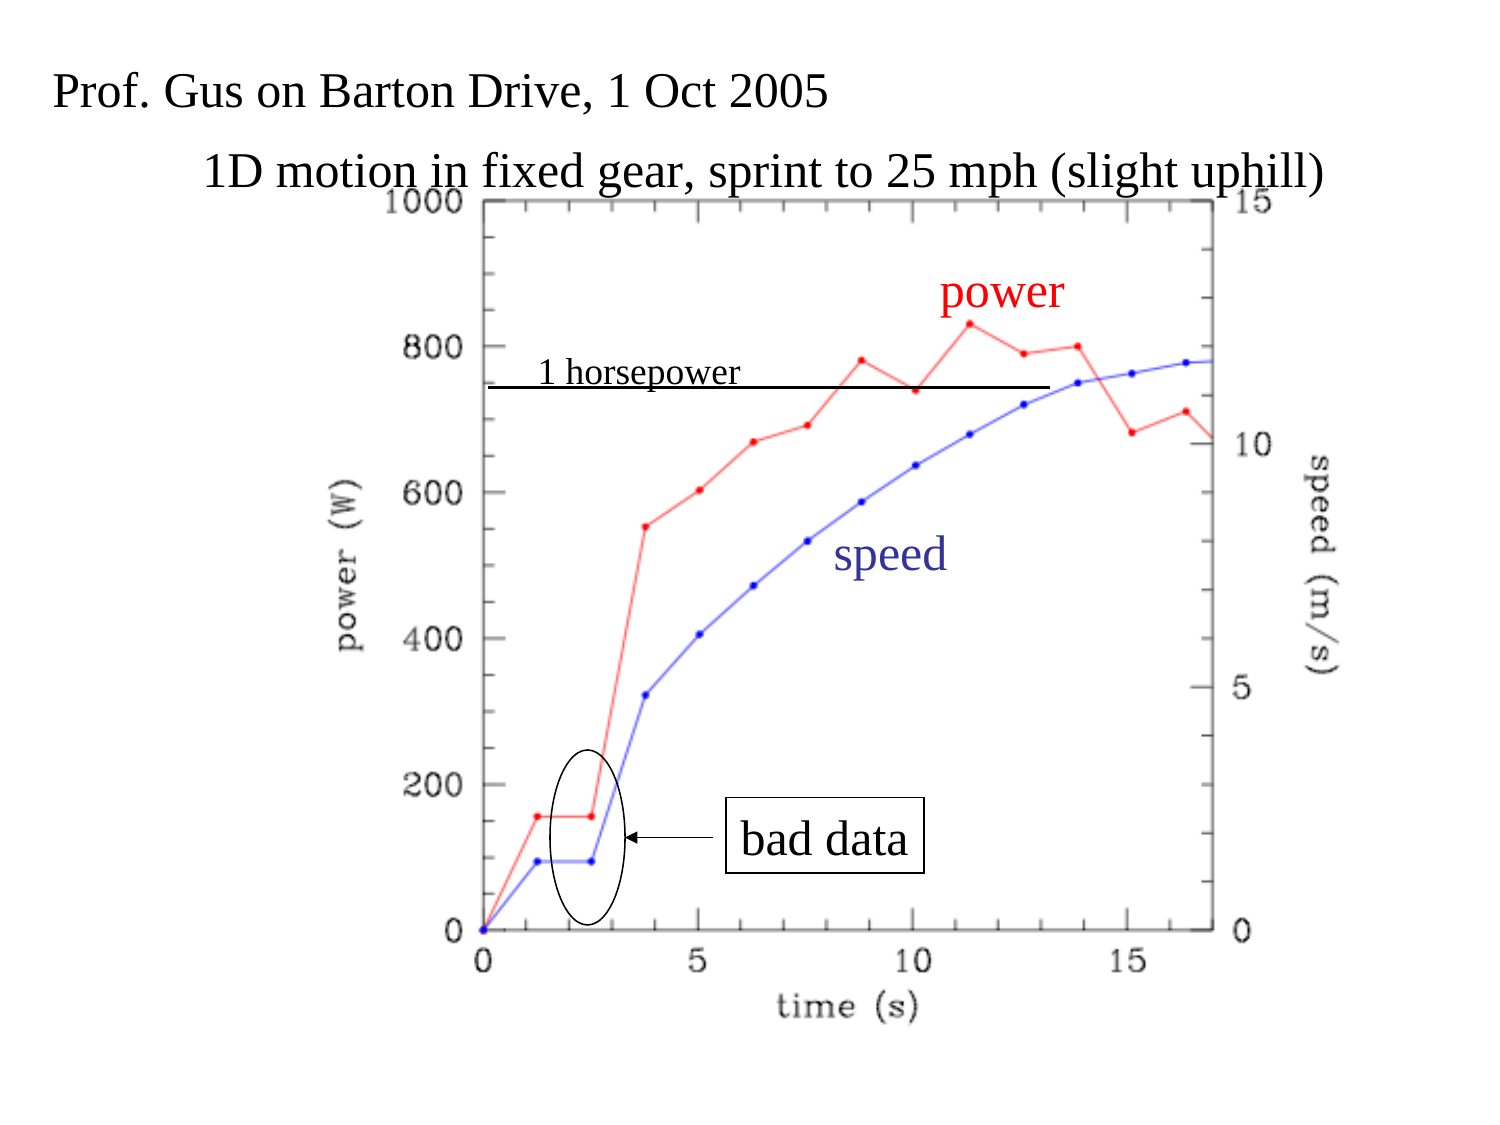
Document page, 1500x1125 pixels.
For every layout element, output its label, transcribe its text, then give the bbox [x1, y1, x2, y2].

text_box 1 horsepower [522, 339, 756, 401]
text_box speed [818, 512, 963, 588]
text_box Prof. Gus on Barton Drive, 1 Oct 2005 1D motion in fixed gear, sprint to 25 mph (slight uphill) [37, 50, 1388, 205]
picture [287, 205, 1375, 1051]
text_box bad data [725, 797, 924, 873]
text_box power [925, 249, 1080, 326]
